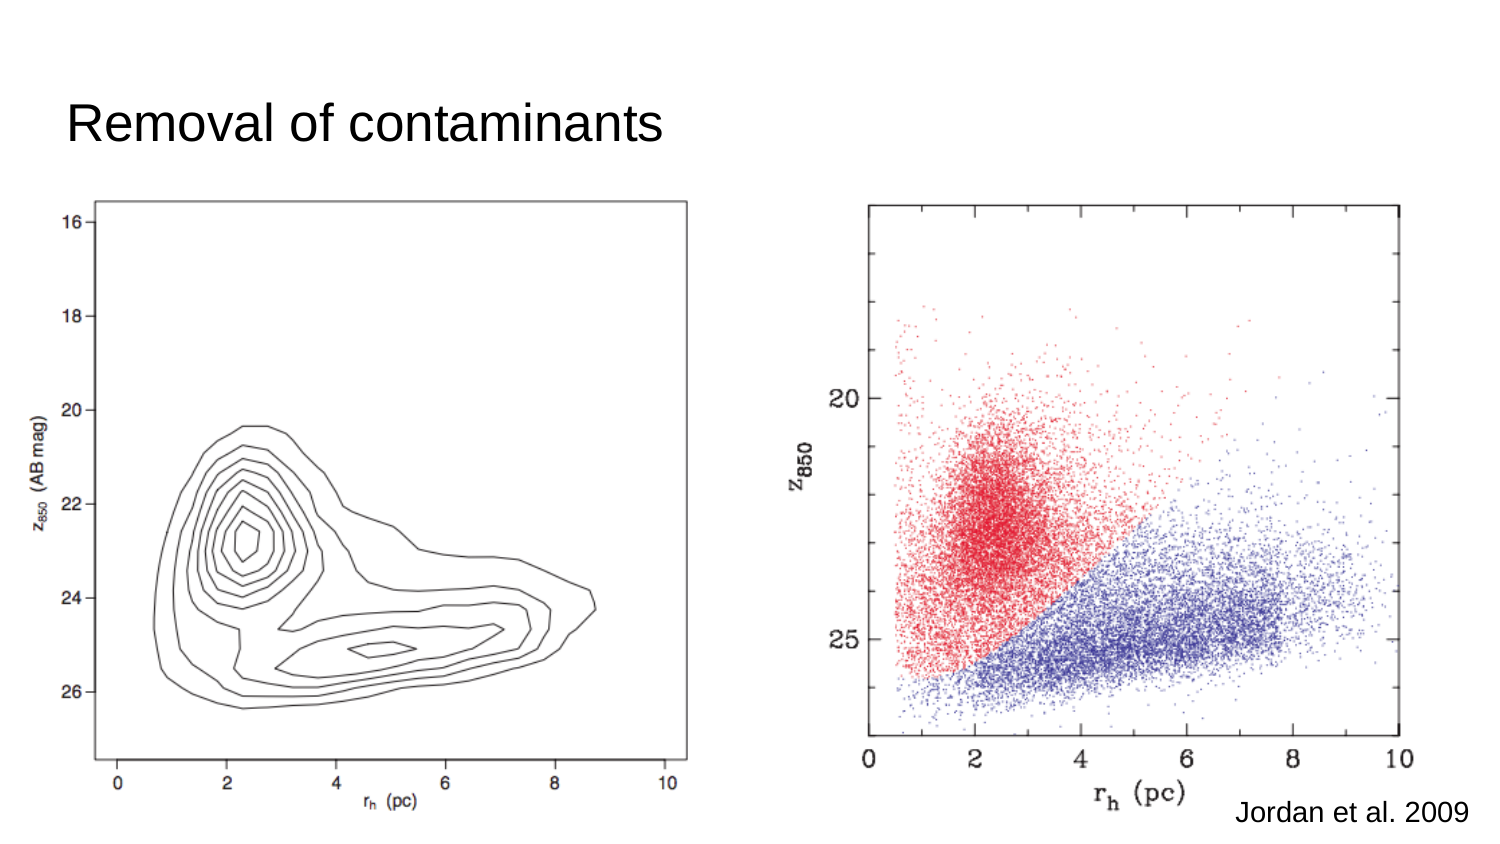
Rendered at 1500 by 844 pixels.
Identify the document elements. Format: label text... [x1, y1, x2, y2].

title Removal of contaminants [51, 72, 1449, 167]
picture [776, 192, 1461, 820]
text_box Jordan et al. 2009 [1220, 778, 1496, 844]
picture [24, 191, 708, 819]
